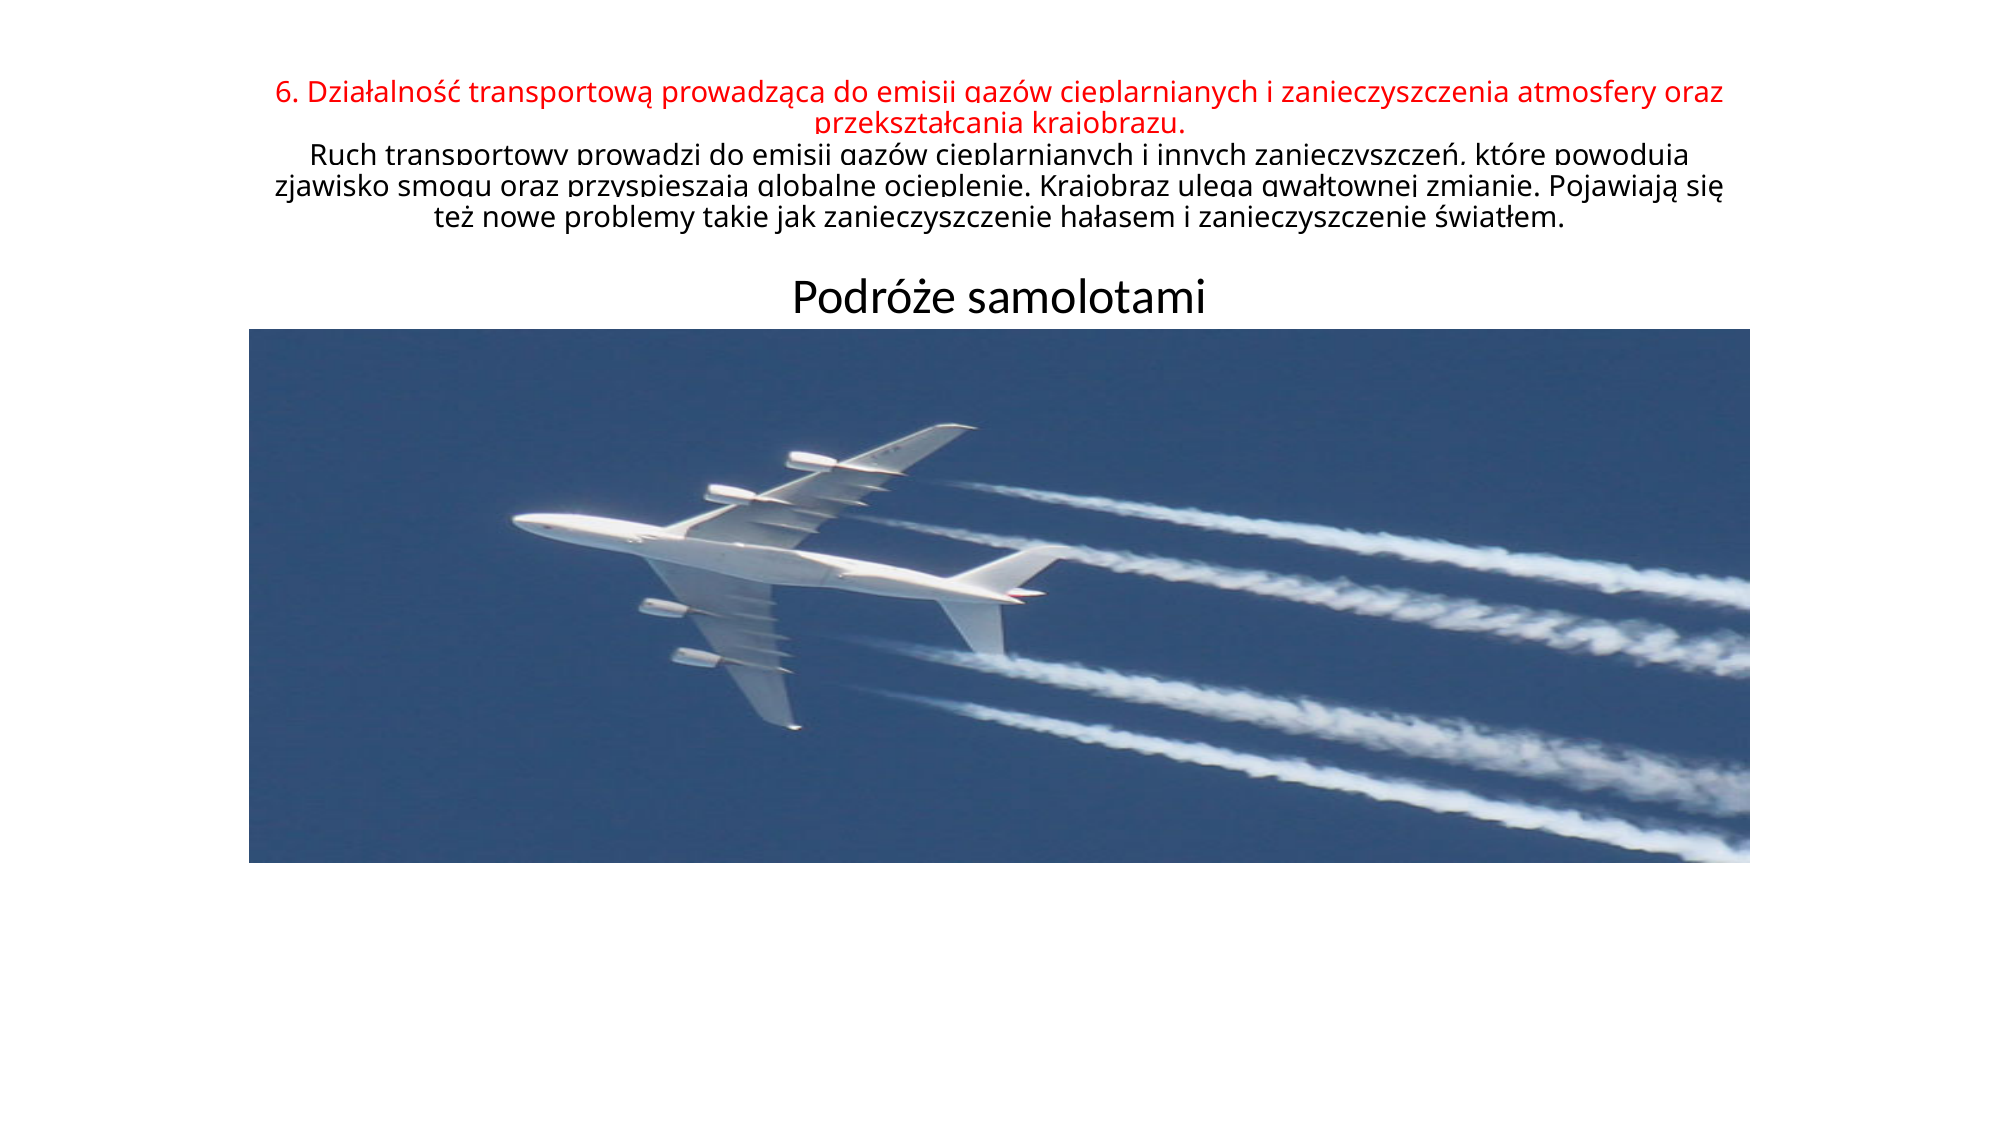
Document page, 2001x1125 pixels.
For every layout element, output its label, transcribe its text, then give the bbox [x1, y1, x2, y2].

subtitle Podróże samolotami [249, 262, 1750, 863]
title 6. Działalność transportową prowadzącą do emisji gazów cieplarnianych i zanieczyszczenia atmosfery oraz przekształcania krajobrazu. Ruch transportowy prowadzi do emisji gazów cieplarnianych i innych zanieczyszczeń, które powodują zjawisko smogu oraz przyspieszają globalne ocieplenie. Krajobraz ulega gwałtownej zmianie. Pojawiają się też nowe problemy takie jak zanieczyszczenie hałasem i zanieczyszczenie światłem. [249, 37, 1750, 262]
